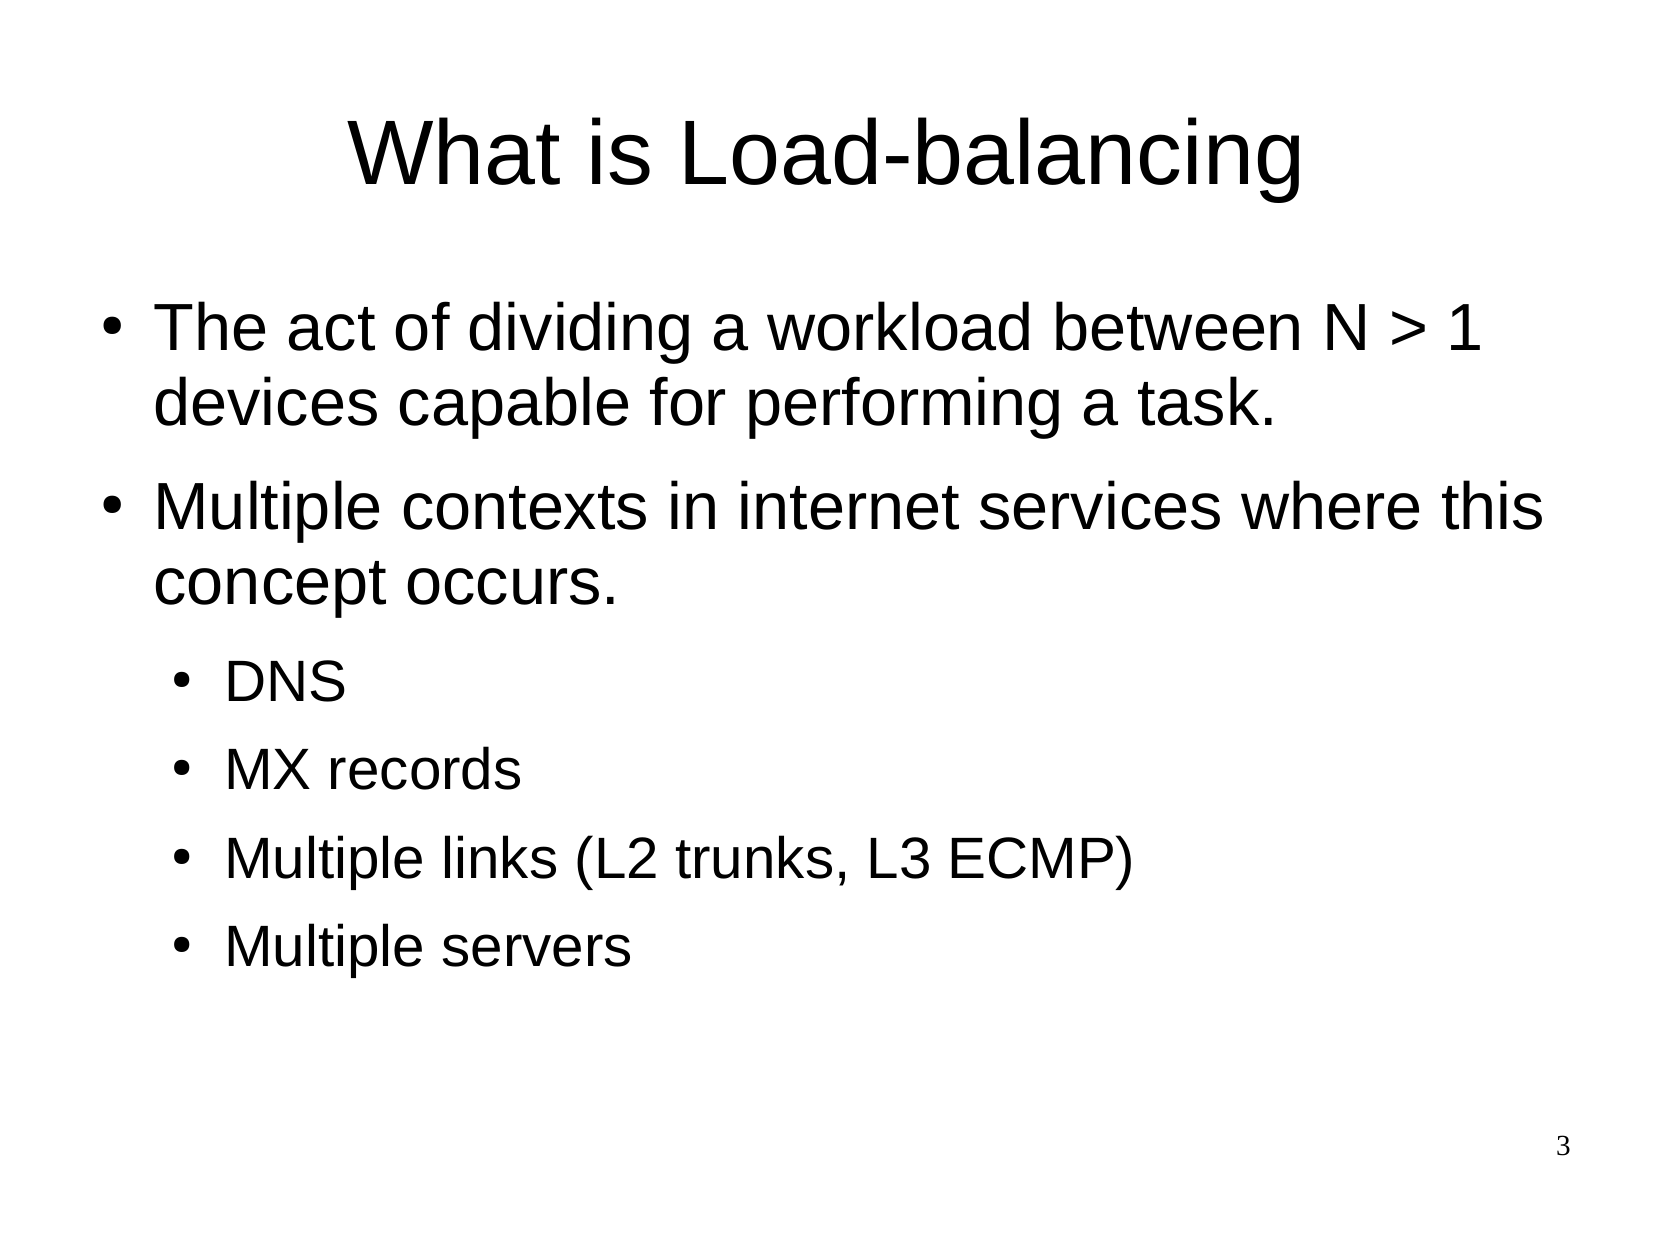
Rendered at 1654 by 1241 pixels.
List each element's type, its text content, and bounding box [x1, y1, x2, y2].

title What is Load-balancing [82, 49, 1571, 257]
list The act of dividing a workload between N > 1 devices capable for performing a task. Multiple contexts in internet services where this concept occurs. DNS MX records Multiple links (L2 trunks, L3 ECMP) Multiple servers [82, 290, 1571, 1109]
